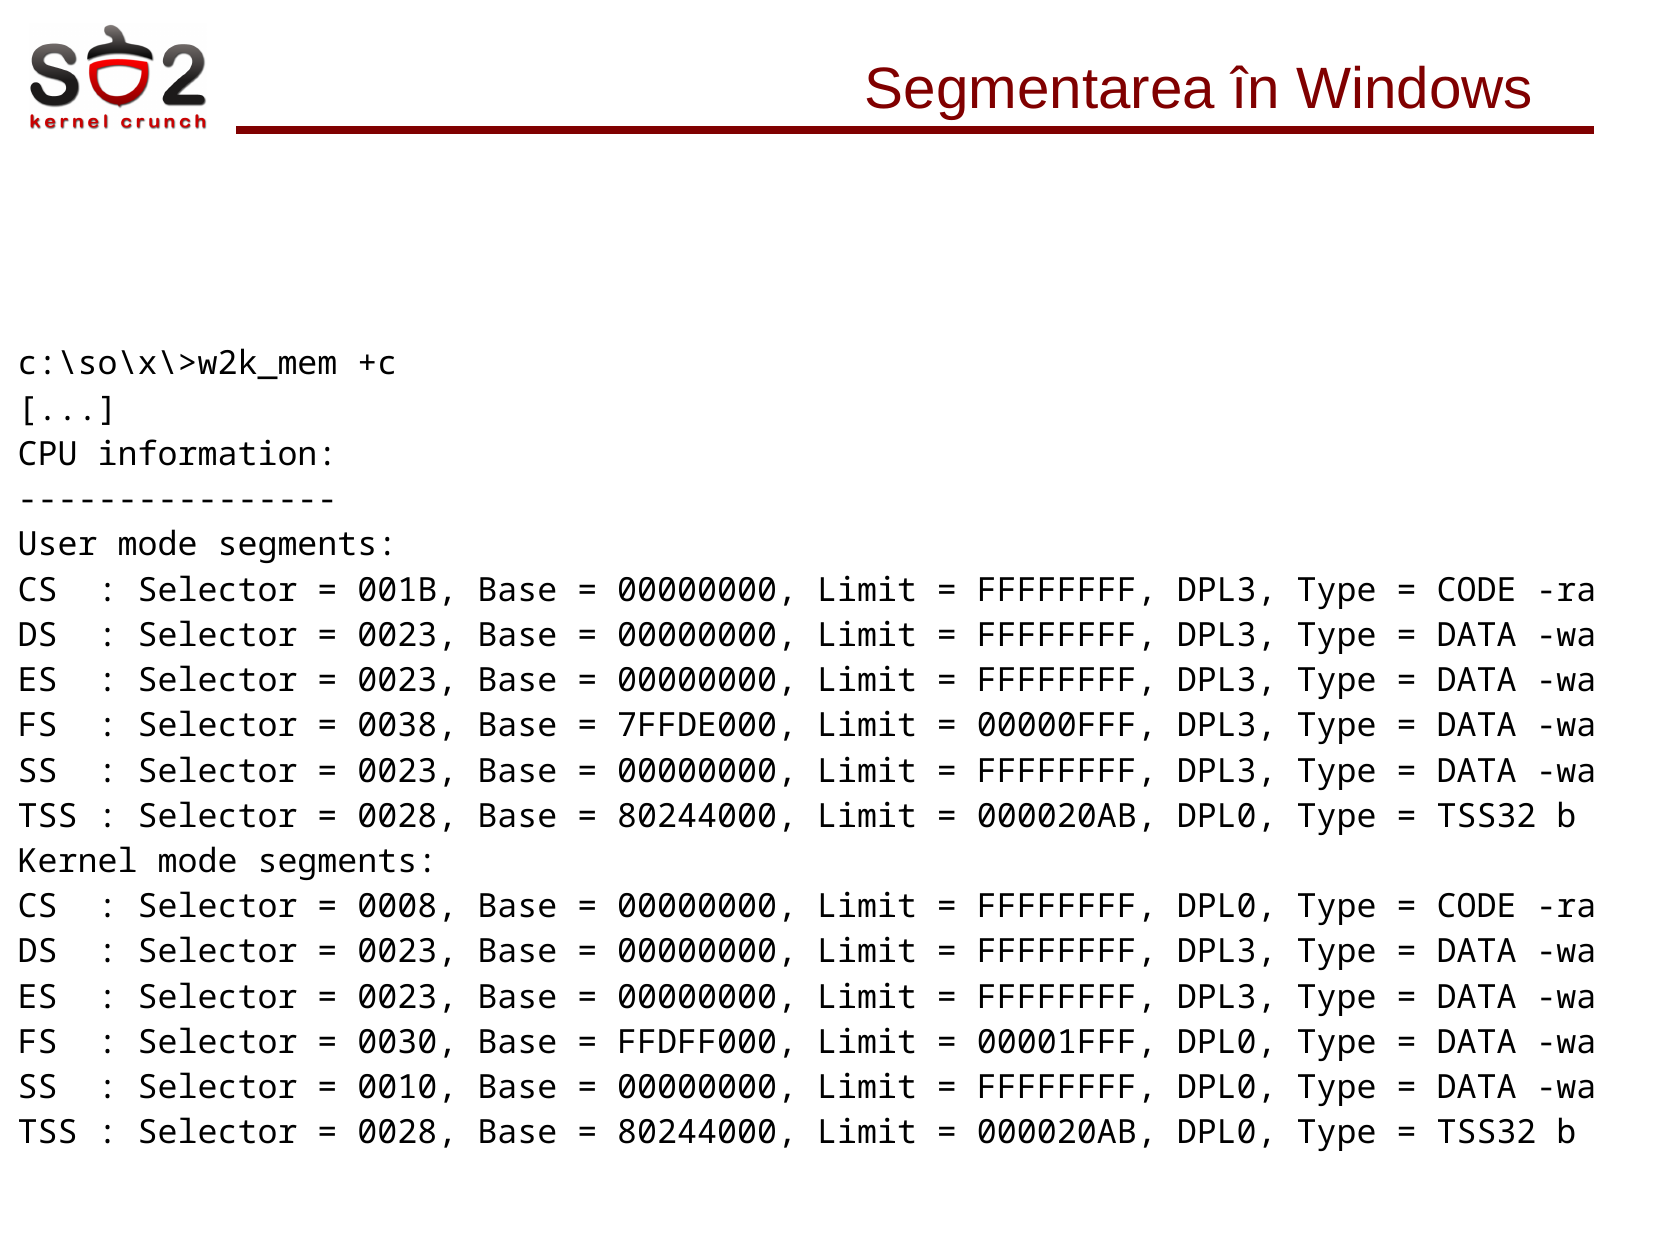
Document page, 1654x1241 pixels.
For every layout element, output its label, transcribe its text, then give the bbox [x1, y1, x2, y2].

picture [29, 23, 121, 130]
title Segmentarea în Windows [121, 0, 1534, 178]
list c:\so\x\>w2k_mem +c [...] CPU information: ---------------- User mode segments: CS : Selector = 001B, Base = 00000000, Limit = FFFFFFFF, DPL3, Type = CODE -ra DS : Selector = 0023, Base = 00000000, Limit = FFFFFFFF, DPL3, Type = DATA -wa ES : Selector = 0023, Base = 00000000, Limit = FFFFFFFF, DPL3, Type = DATA -wa FS : Selector = 0038, Base = 7FFDE000, Limit = 00000FFF, DPL3, Type = DATA -wa SS : Selector = 0023, Base = 00000000, Limit = FFFFFFFF, DPL3, Type = DATA -wa TSS : Selector = 0028, Base = 80244000, Limit = 000020AB, DPL0, Type = TSS32 b Kernel mode segments: CS : Selector = 0008, Base = 00000000, Limit = FFFFFFFF, DPL0, Type = CODE -ra DS : Selector = 0023, Base = 00000000, Limit = FFFFFFFF, DPL3, Type = DATA -wa ES : Selector = 0023, Base = 00000000, Limit = FFFFFFFF, DPL3, Type = DATA -wa FS : Selector = 0030, Base = FFDFF000, Limit = 00001FFF, DPL0, Type = DATA -wa SS : Selector = 0010, Base = 00000000, Limit = FFFFFFFF, DPL0, Type = DATA -wa TSS : Selector = 0028, Base = 80244000, Limit = 000020AB, DPL0, Type = TSS32 b [0, 362, 1654, 1176]
